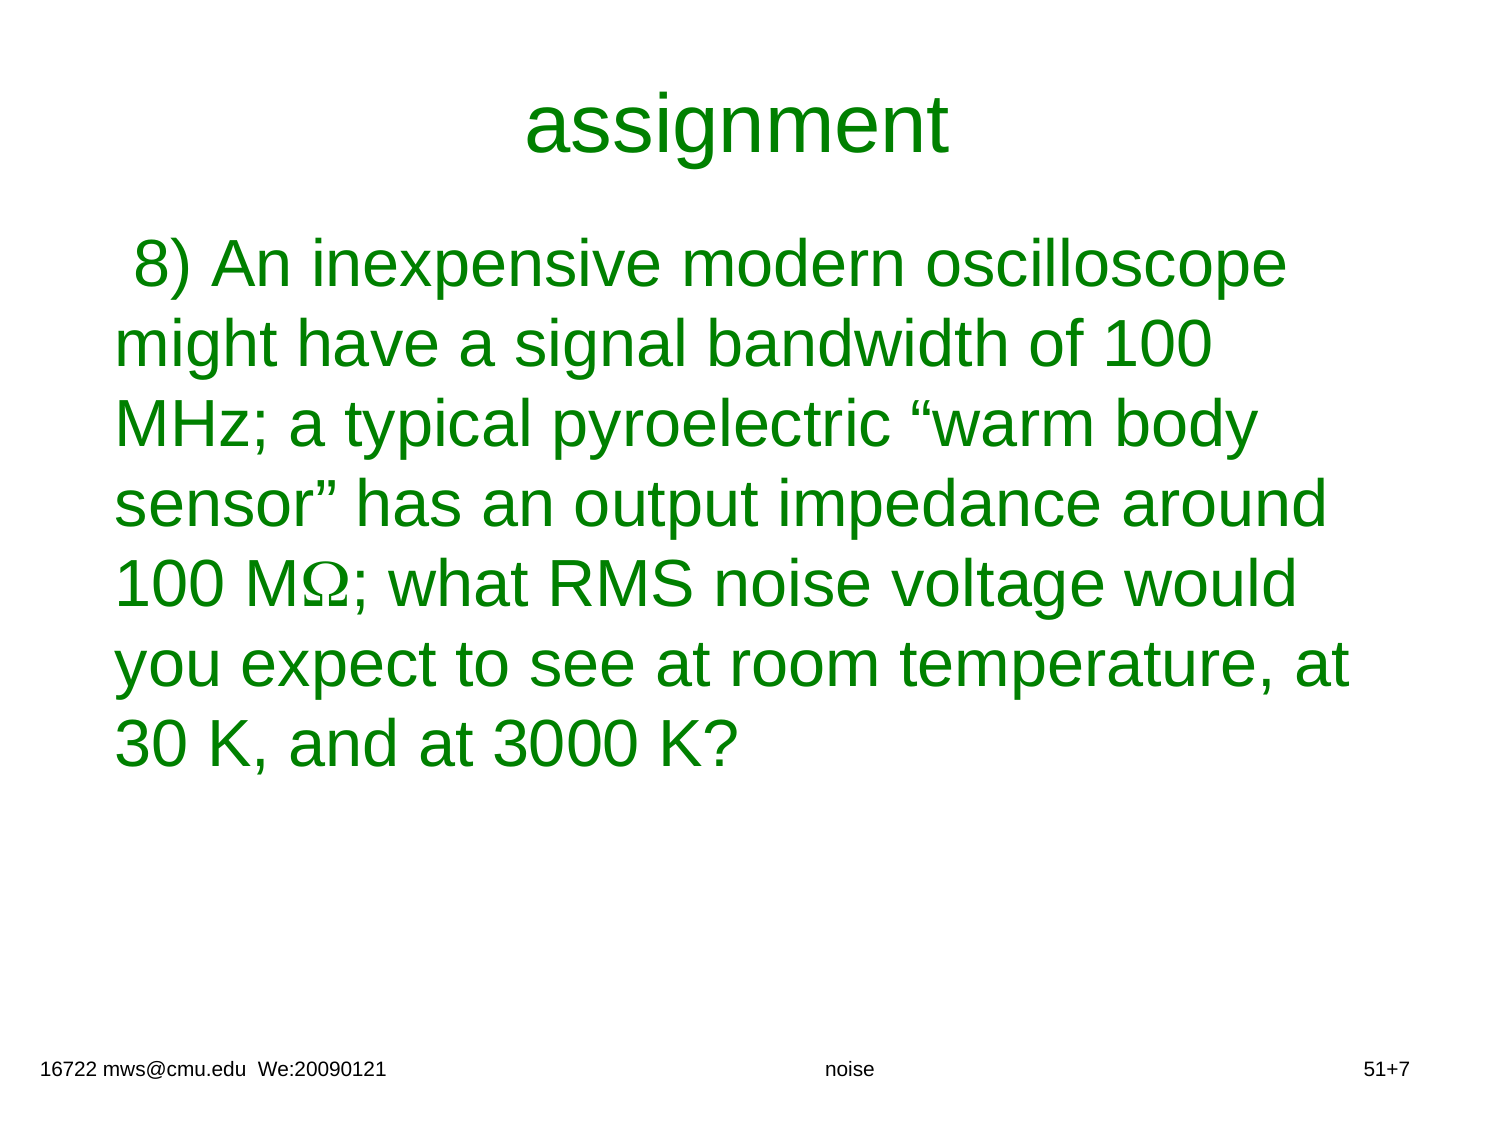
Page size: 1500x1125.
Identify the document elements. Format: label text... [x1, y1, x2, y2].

text_box assignment [99, 61, 1376, 177]
text_box 8) An inexpensive modern oscilloscope might have a signal bandwidth of 100 MHz; a typical pyroelectric “warm body sensor” has an output impedance around 100 M; what RMS noise voltage would you expect to see at room temperature, at 30 K, and at 3000 K? [99, 212, 1401, 988]
